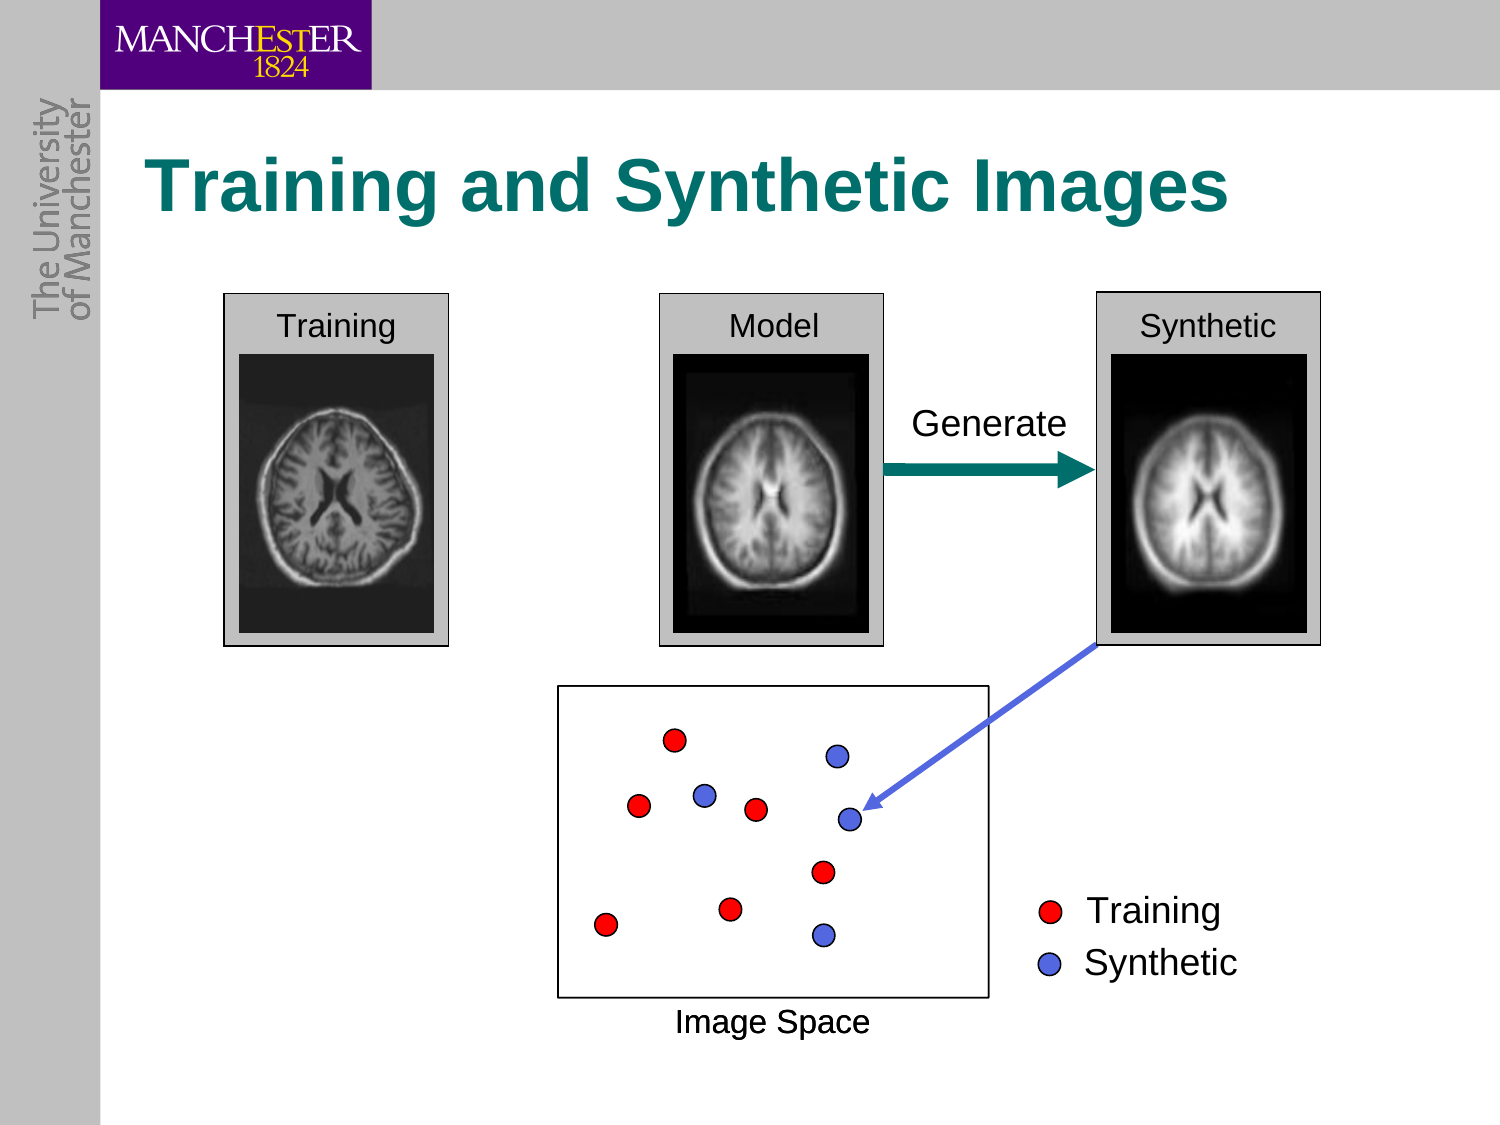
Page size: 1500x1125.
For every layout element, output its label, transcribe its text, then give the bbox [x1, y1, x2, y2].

text_box Synthetic [1069, 936, 1254, 991]
text_box Generate [896, 395, 1084, 453]
text_box [744, 798, 768, 822]
text_box Model [714, 299, 835, 353]
text_box [1096, 291, 1321, 645]
text_box Training [261, 299, 412, 353]
picture [239, 354, 434, 633]
text_box Synthetic [1124, 299, 1292, 353]
text_box [719, 898, 742, 921]
text_box [1038, 953, 1061, 976]
text_box [826, 745, 849, 768]
title Training and Synthetic Images [129, 120, 1406, 251]
text_box Training [1071, 884, 1238, 936]
text_box [812, 924, 835, 947]
text_box [693, 784, 716, 808]
text_box [812, 861, 835, 884]
text_box [659, 293, 884, 647]
text_box [224, 293, 449, 647]
text_box [838, 808, 862, 831]
text_box [663, 729, 686, 752]
picture [1111, 354, 1307, 633]
text_box [1039, 901, 1062, 924]
text_box [594, 913, 618, 937]
text_box Image Space [660, 995, 887, 1049]
picture [0, 0, 372, 320]
text_box [627, 794, 651, 818]
picture [673, 354, 869, 633]
